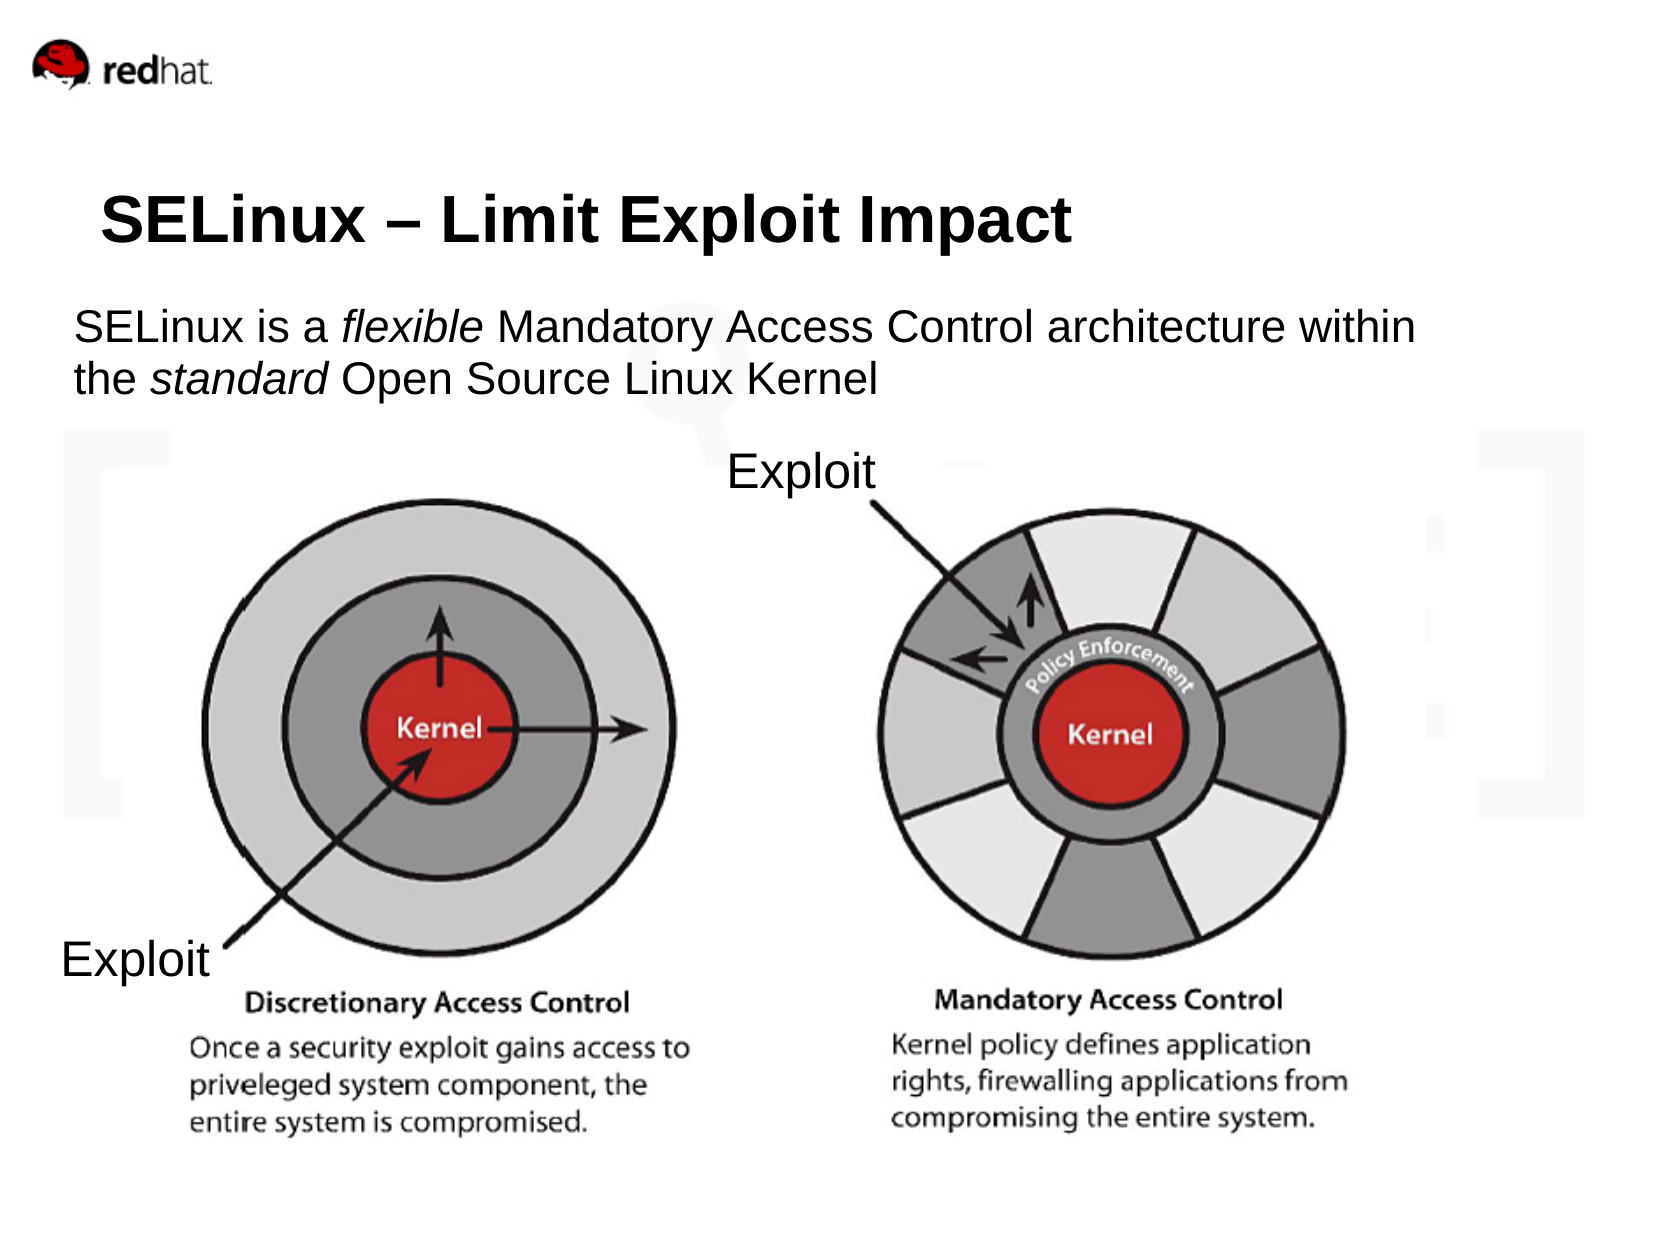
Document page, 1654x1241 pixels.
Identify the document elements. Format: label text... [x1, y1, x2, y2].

picture [63, 302, 1585, 1171]
picture [31, 37, 212, 98]
text_box SELinux is a flexible Mandatory Access Control architecture within the standard Open Source Linux Kernel [66, 293, 1476, 446]
text_box Exploit [60, 930, 226, 1048]
title SELinux – Limit Exploit Impact [100, 164, 1506, 275]
text_box Exploit [726, 443, 892, 560]
